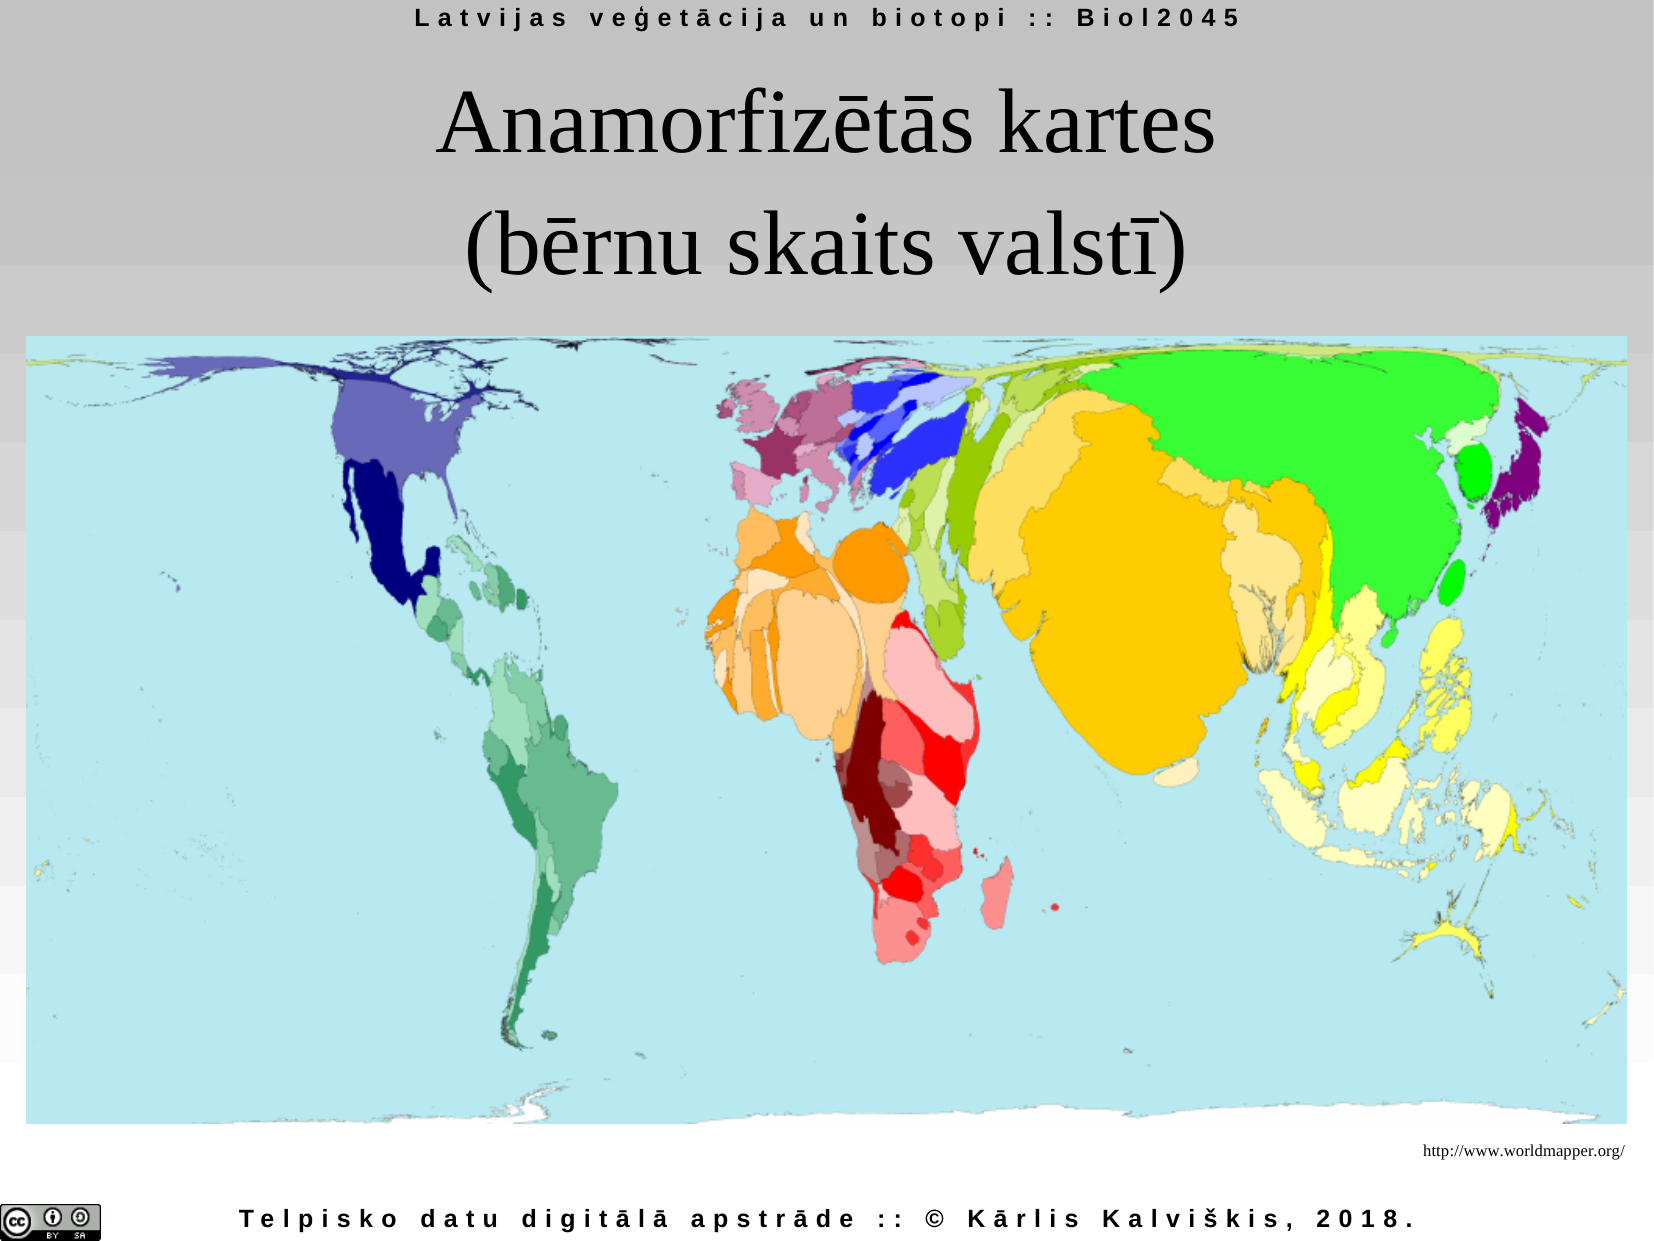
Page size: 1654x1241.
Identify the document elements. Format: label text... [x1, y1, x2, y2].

picture [0, 0, 1654, 1241]
text_box http://www.worldmapper.org/ [1425, 1141, 1626, 1161]
title Anamorfizētās kartes (bērnu skaits valstī) [29, 49, 1625, 296]
